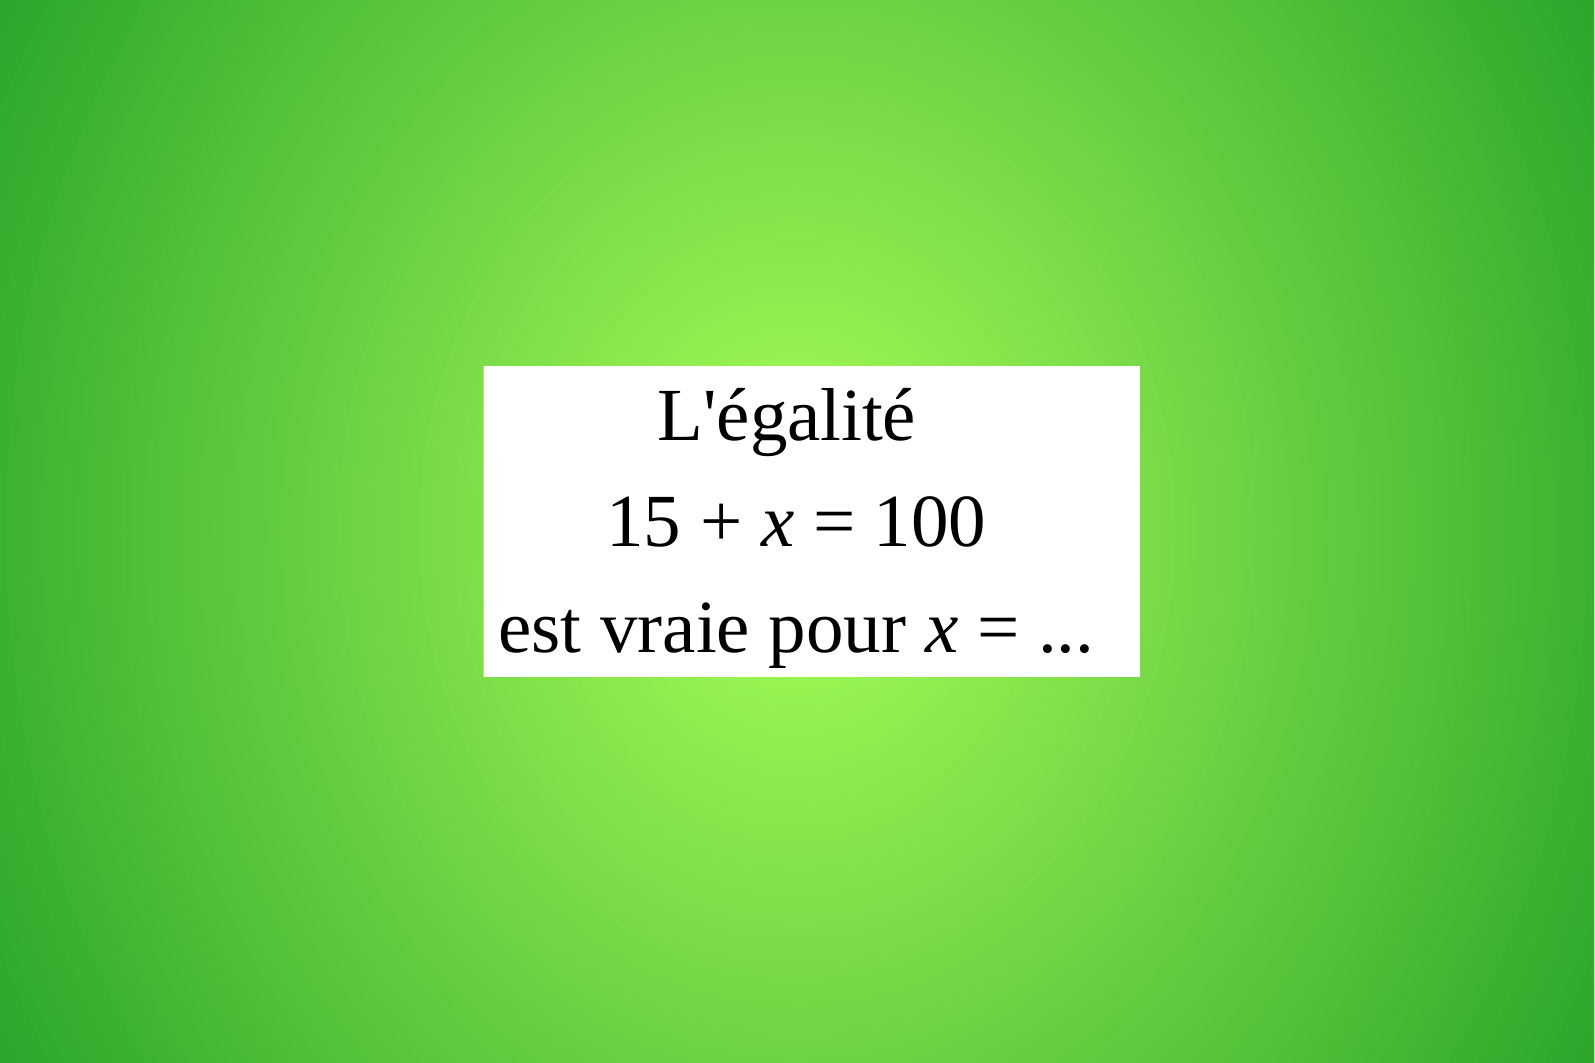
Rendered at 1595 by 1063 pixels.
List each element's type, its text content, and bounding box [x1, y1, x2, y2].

picture [0, 0, 1595, 1063]
text_box L'égalité 15 + x = 100 est vraie pour x = ... [483, 366, 1140, 677]
